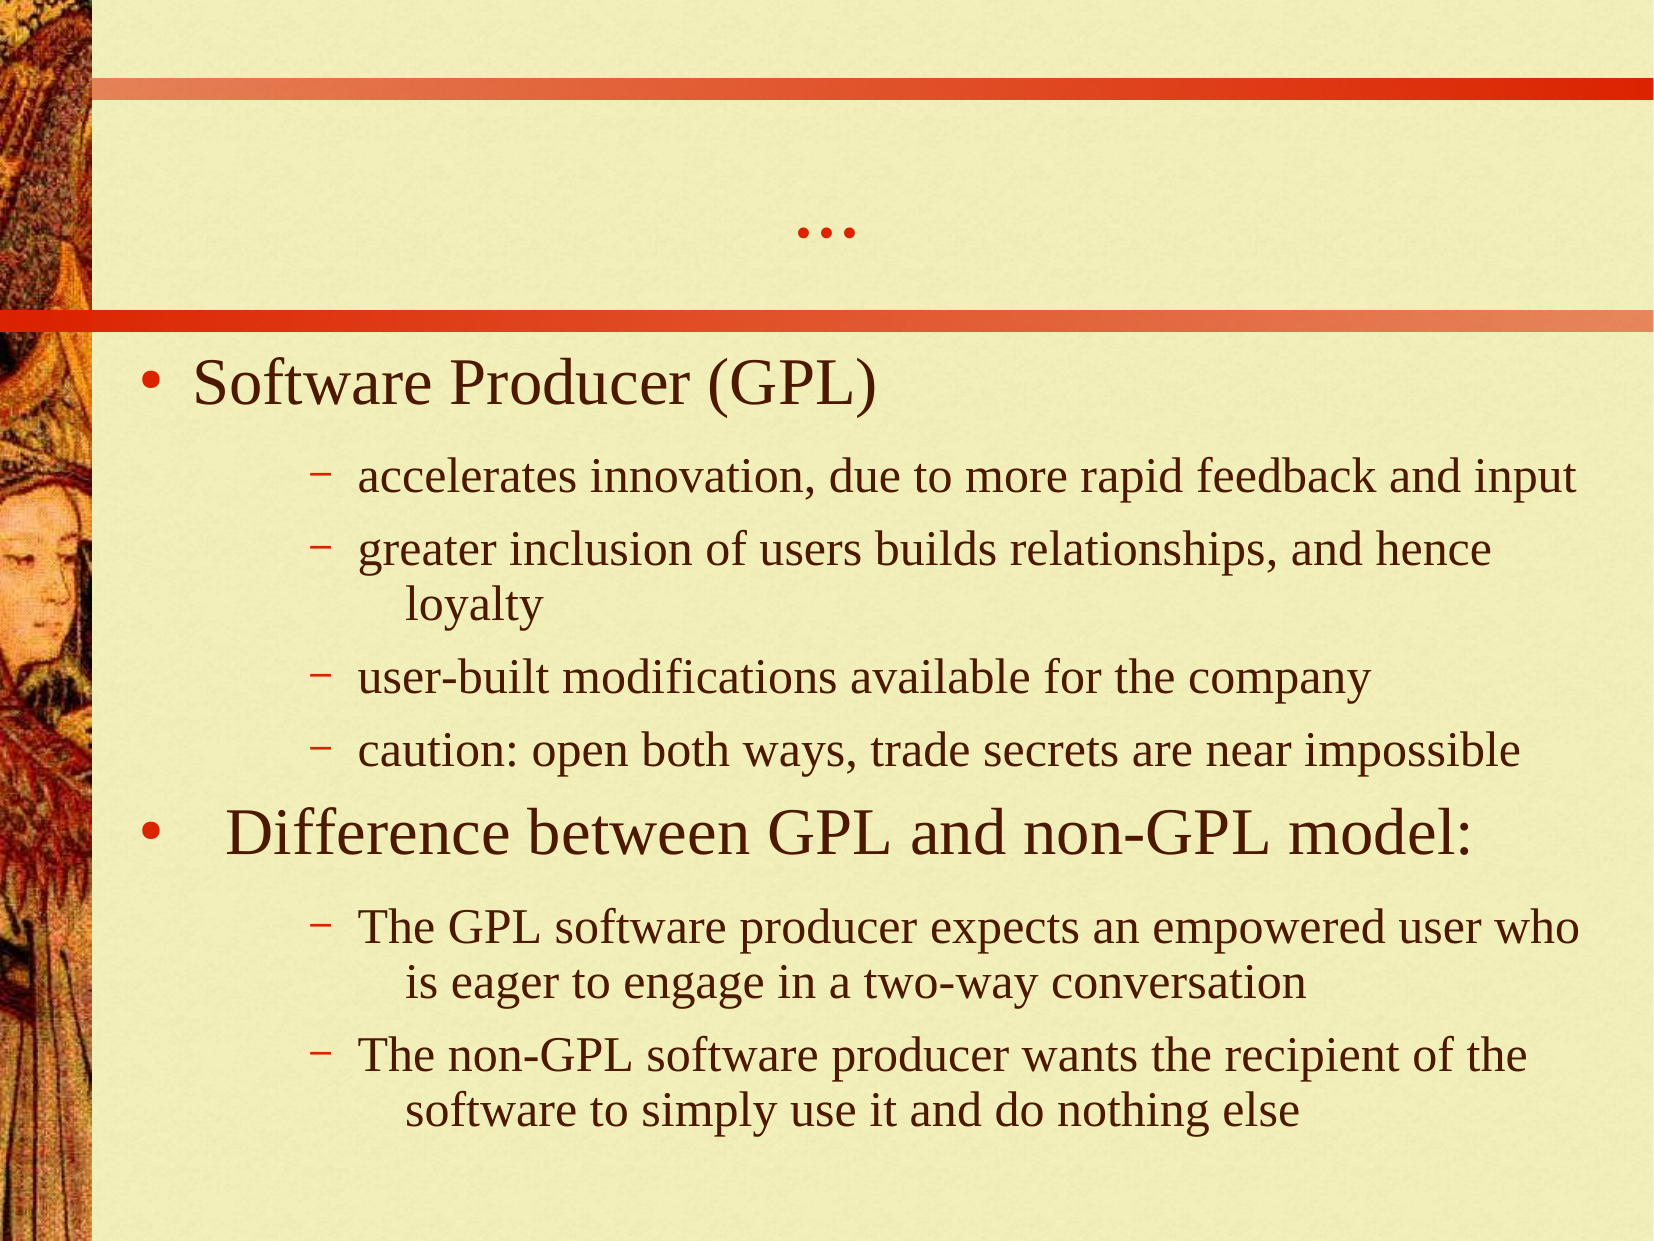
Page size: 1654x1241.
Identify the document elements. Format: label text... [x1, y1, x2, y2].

list Software Producer (GPL) accelerates innovation, due to more rapid feedback and input greater inclusion of users builds relationships, and hence loyalty user-built modifications available for the company caution: open both ways, trade secrets are near impossible Difference between GPL and non-GPL model: The GPL software producer expects an empowered user who is eager to engage in a two-way conversation The non-GPL software producer wants the recipient of the software to simply use it and do nothing else [121, 344, 1625, 1138]
picture [0, 332, 1654, 1241]
picture [0, 0, 1654, 310]
title ... [121, 110, 1534, 303]
